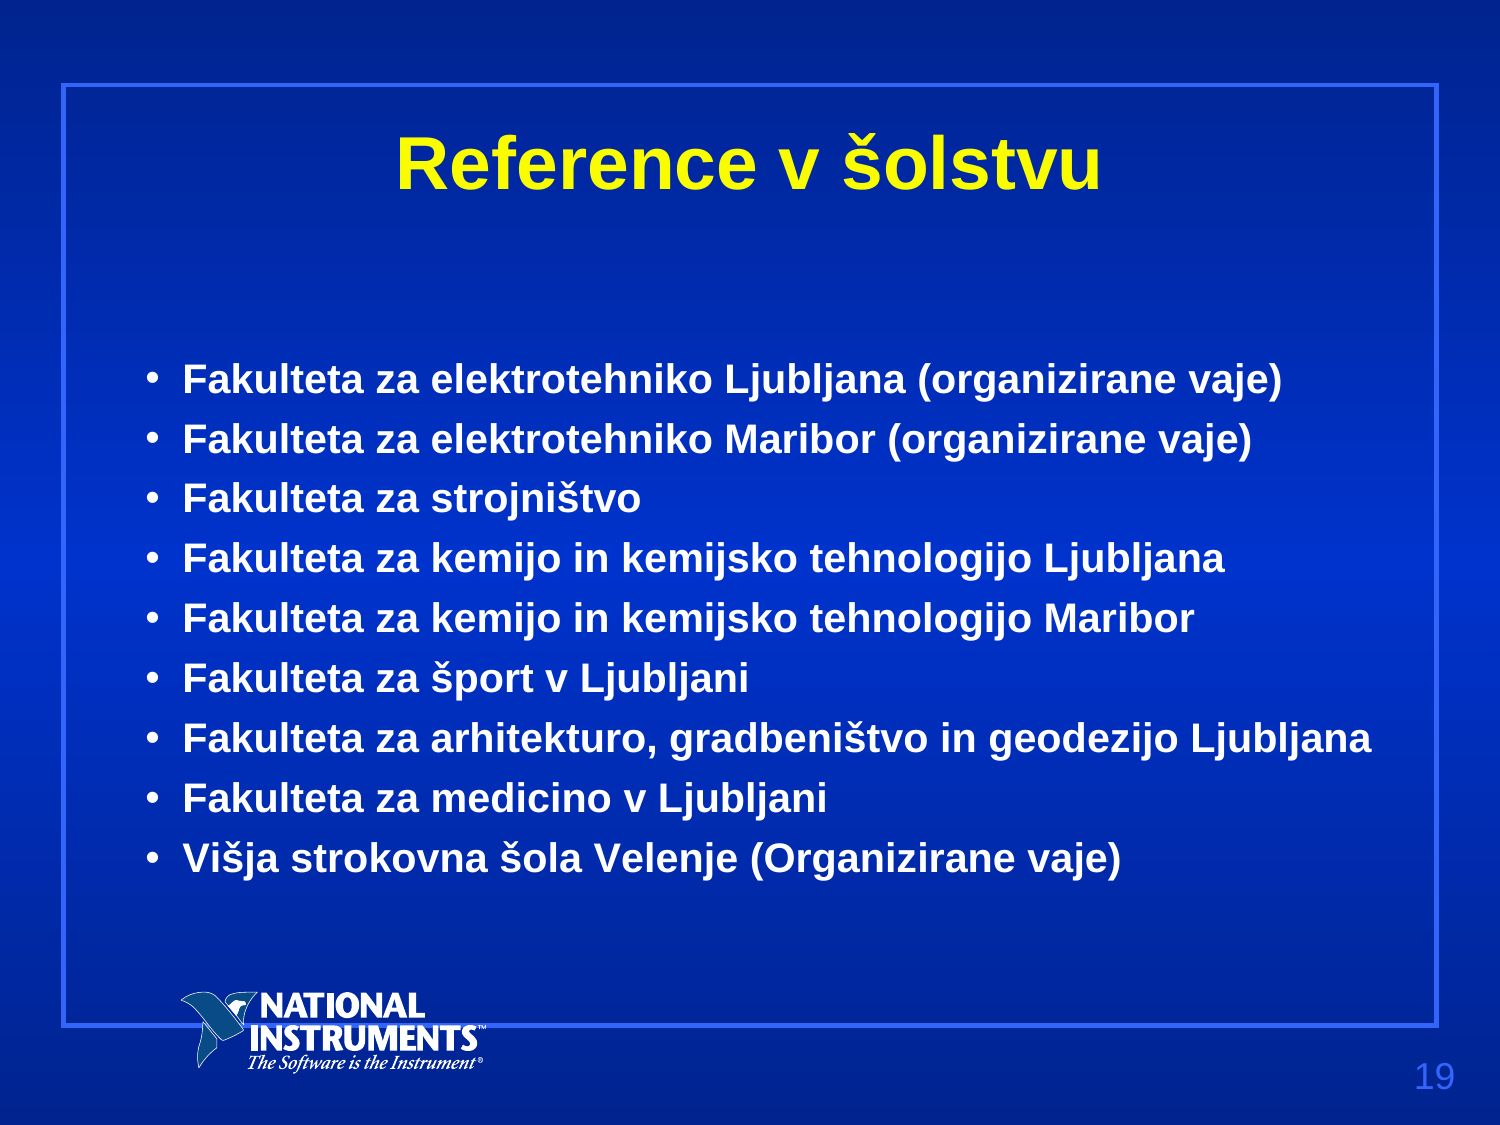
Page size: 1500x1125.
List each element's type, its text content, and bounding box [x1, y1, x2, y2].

list Fakulteta za elektrotehniko Ljubljana (organizirane vaje) Fakulteta za elektrotehniko Maribor (organizirane vaje) Fakulteta za strojništvo Fakulteta za kemijo in kemijsko tehnologijo Ljubljana Fakulteta za kemijo in kemijsko tehnologijo Maribor Fakulteta za šport v Ljubljani Fakulteta za arhitekturo, gradbeništvo in geodezijo Ljubljana Fakulteta za medicino v Ljubljani Višja strokovna šola Velenje (Organizirane vaje) [130, 349, 1398, 940]
title Reference v šolstvu [83, 110, 1417, 210]
